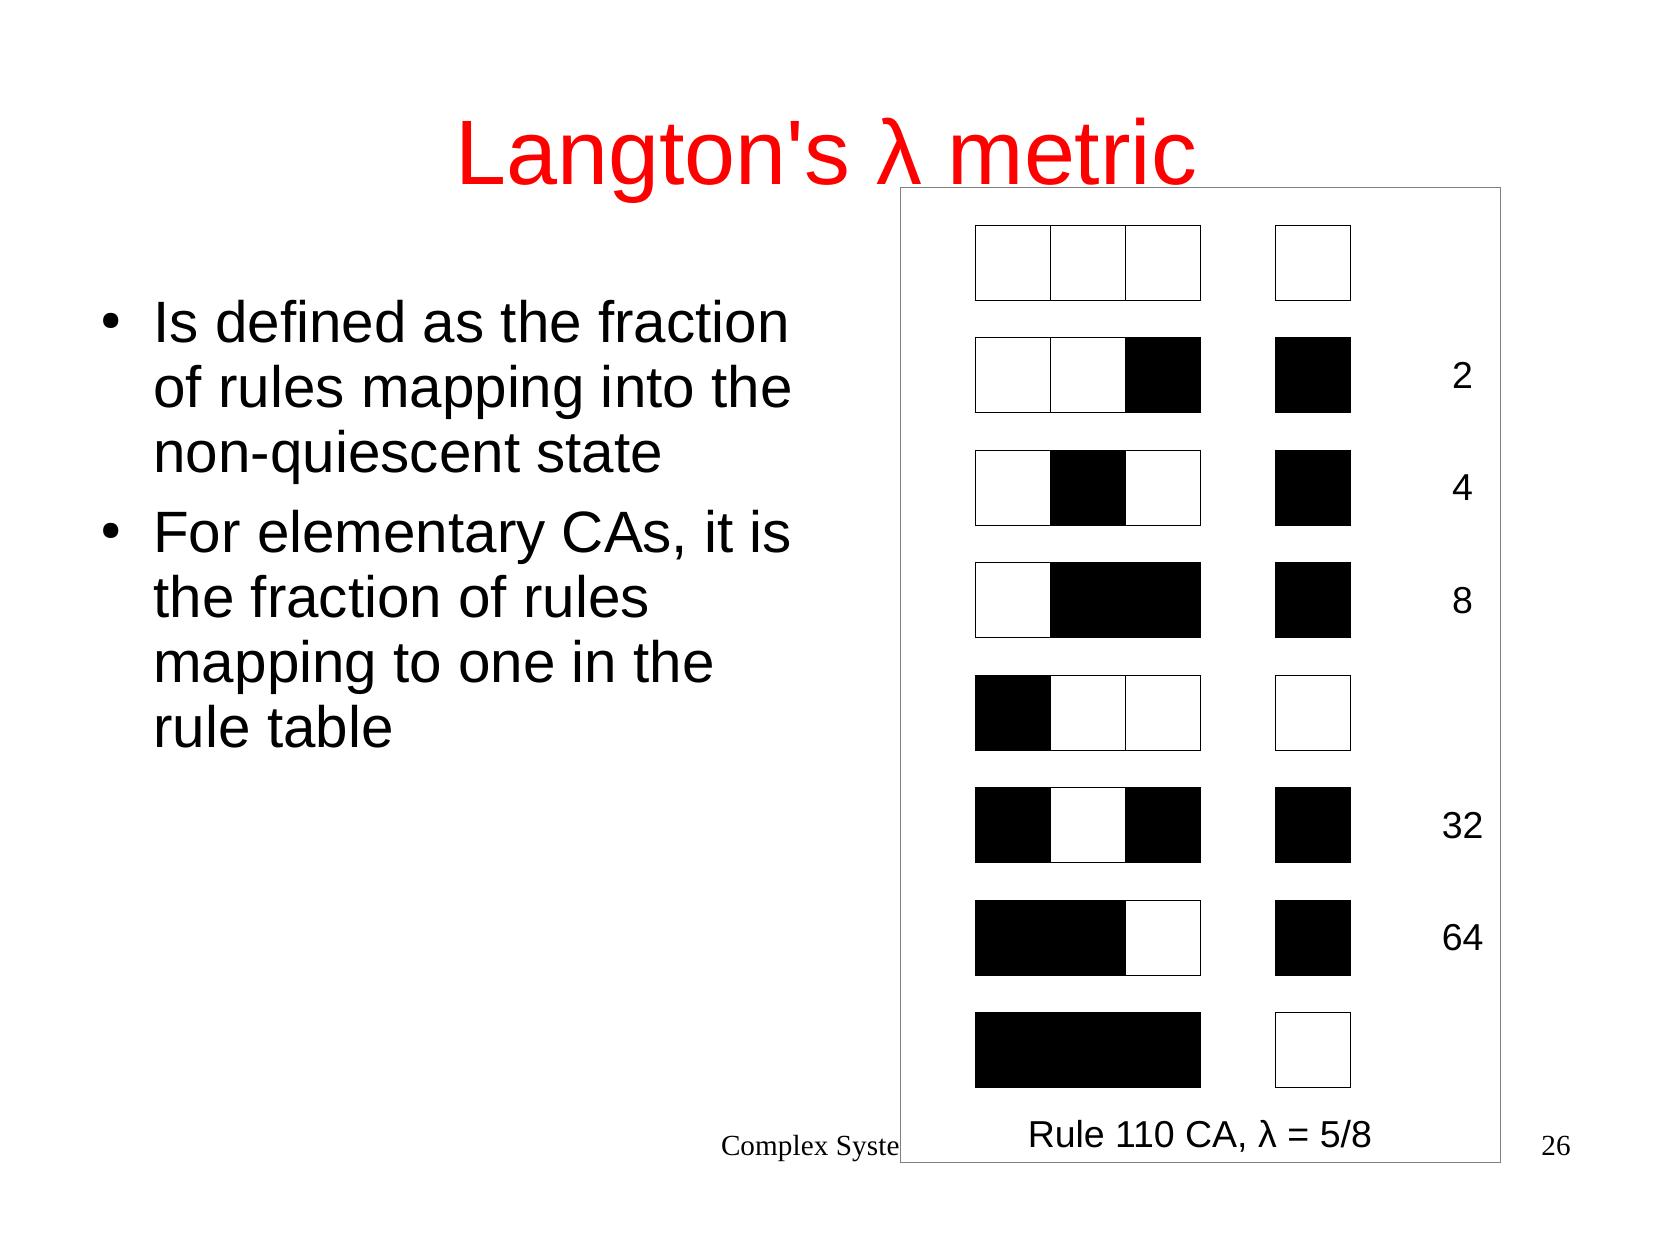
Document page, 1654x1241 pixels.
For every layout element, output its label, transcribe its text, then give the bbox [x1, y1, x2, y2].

text_box 32 [1425, 787, 1501, 863]
text_box 2 [1425, 337, 1501, 413]
list Is defined as the fraction of rules mapping into the non-quiescent state For elementary CAs, it is the fraction of rules mapping to one in the rule table [82, 290, 809, 1109]
text_box [900, 187, 1501, 1105]
title Langton's λ metric [82, 49, 1571, 257]
text_box 4 [1425, 450, 1501, 526]
text_box 64 [1425, 900, 1501, 976]
text_box Rule 110 CA, λ = 5/8 [900, 1105, 1501, 1163]
text_box 8 [1425, 562, 1501, 638]
